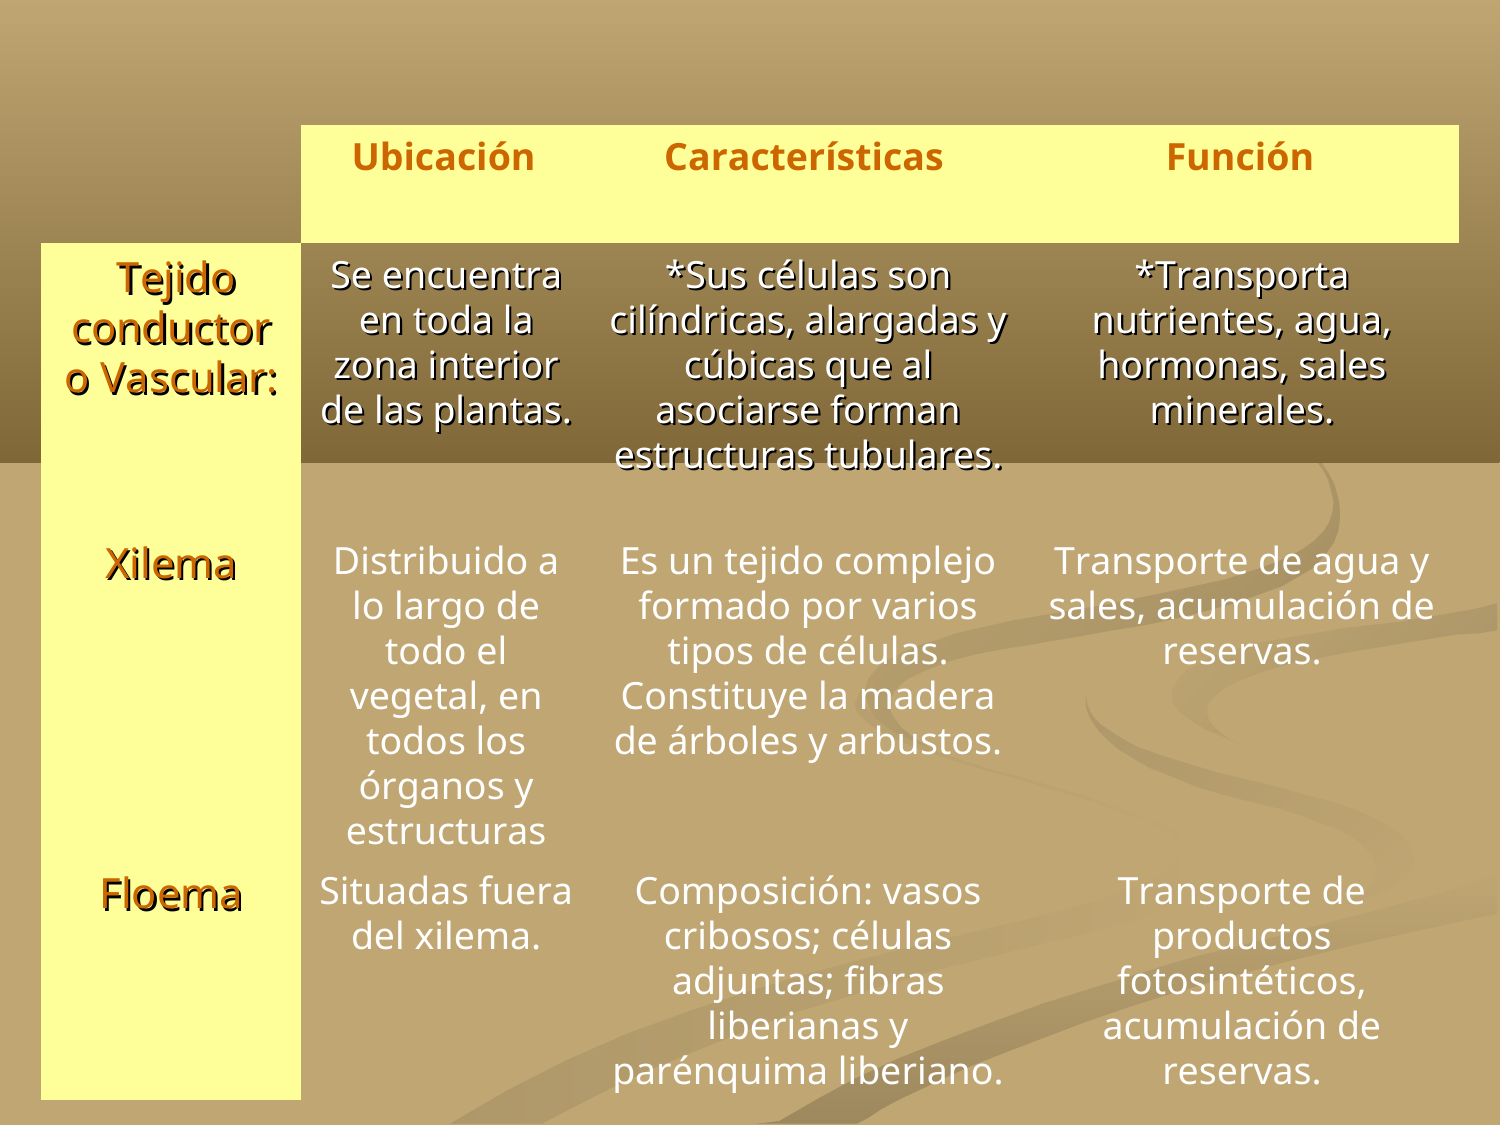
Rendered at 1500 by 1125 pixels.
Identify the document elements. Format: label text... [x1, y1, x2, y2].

table_header *Transporta nutrientes, agua, hormonas, sales minerales. [1025, 243, 1459, 529]
table_cell Distribuido a lo largo de todo el vegetal, en todos los órganos y estructuras [301, 529, 591, 859]
table_header Se encuentra en toda la zona interior de las plantas. [301, 243, 591, 529]
table_header Función [1022, 125, 1459, 243]
table_header Ubicación [301, 125, 596, 243]
table_header Características [596, 125, 1022, 243]
table_cell Situadas fuera del xilema. [301, 859, 591, 1100]
table_header Tejido conductor o Vascular: [41, 243, 301, 529]
table_cell Es un tejido complejo formado por varios tipos de células. Constituye la madera de árboles y arbustos. [591, 529, 1025, 859]
table_cell Xilema [41, 529, 301, 859]
table_cell Transporte de agua y sales, acumulación de reservas. [1025, 529, 1459, 859]
table_cell Composición: vasos cribosos; células adjuntas; fibras liberianas y parénquima liberiano. [591, 859, 1025, 1100]
table_cell Transporte de productos fotosintéticos, acumulación de reservas. [1025, 859, 1459, 1100]
table_header [41, 125, 301, 243]
table_cell Floema [41, 859, 301, 1100]
table_header *Sus células son cilíndricas, alargadas y cúbicas que al asociarse forman estructuras tubulares. [591, 243, 1025, 529]
